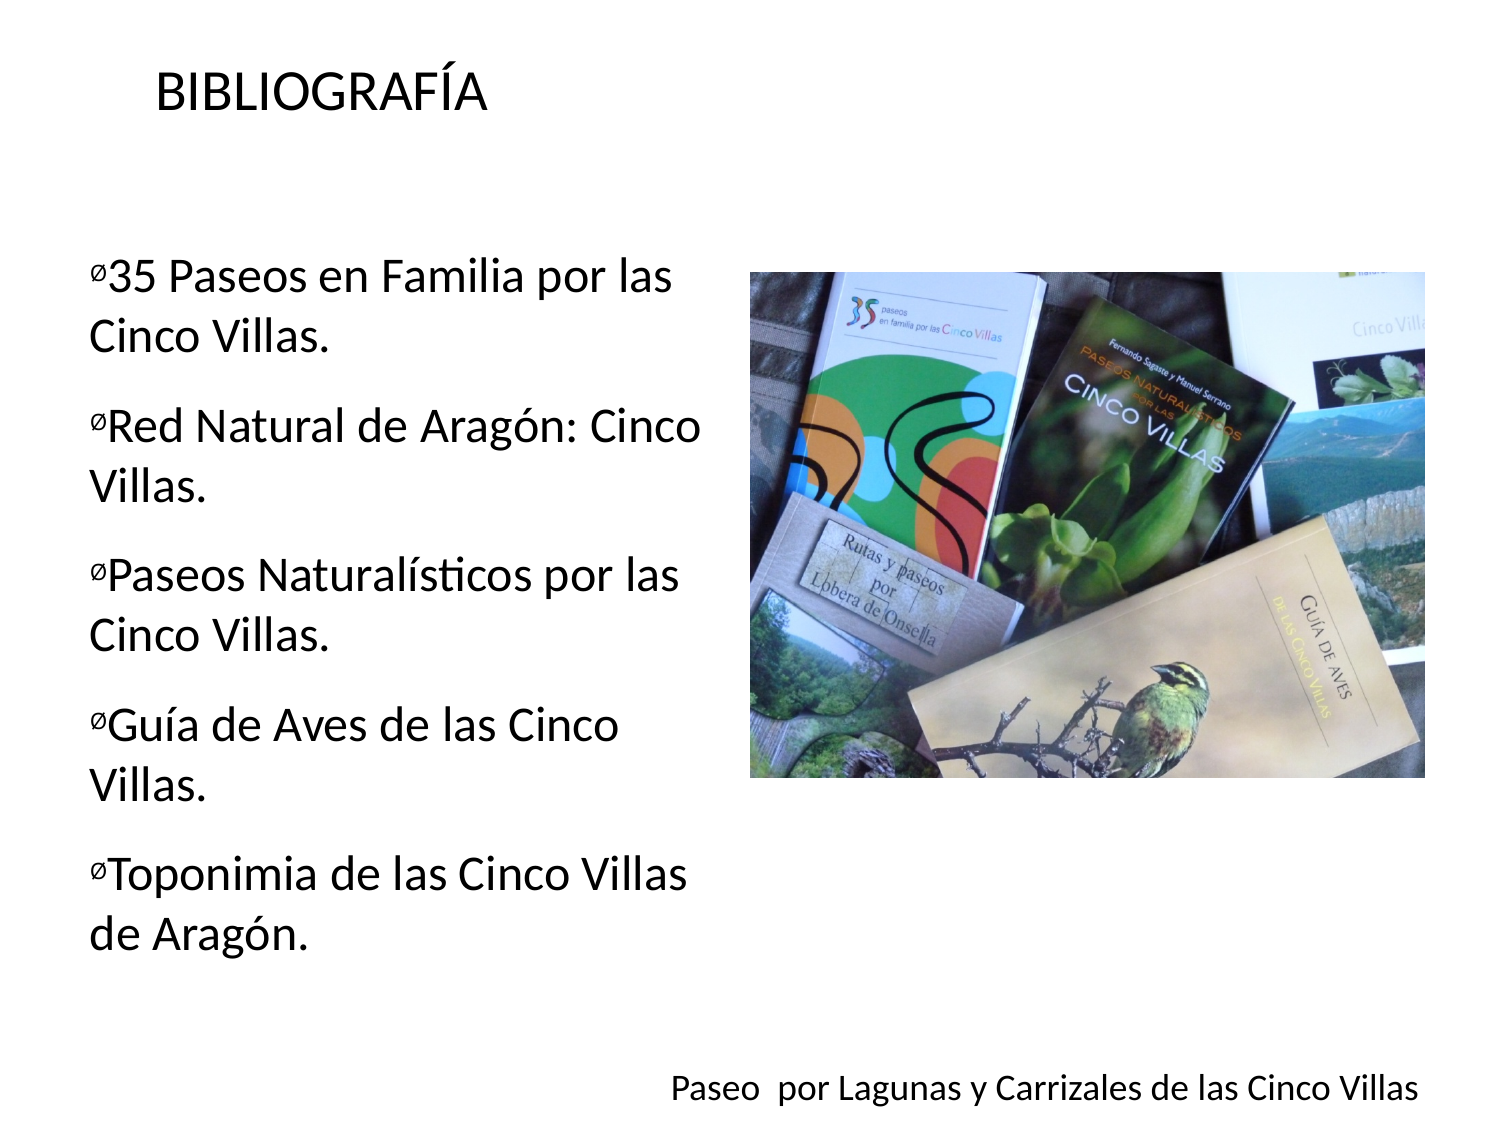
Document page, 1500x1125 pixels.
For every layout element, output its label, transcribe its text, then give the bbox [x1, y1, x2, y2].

list 35 Paseos en Familia por las Cinco Villas. Red Natural de Aragón: Cinco Villas. Paseos Naturalísticos por las Cinco Villas. Guía de Aves de las Cinco Villas. Toponimia de las Cinco Villas de Aragón. [75, 235, 727, 1005]
picture [750, 271, 1425, 778]
text_box Paseo por Lagunas y Carrizales de las Cinco Villas [656, 1064, 1500, 1118]
title BIBLIOGRAFÍA [75, 44, 569, 235]
